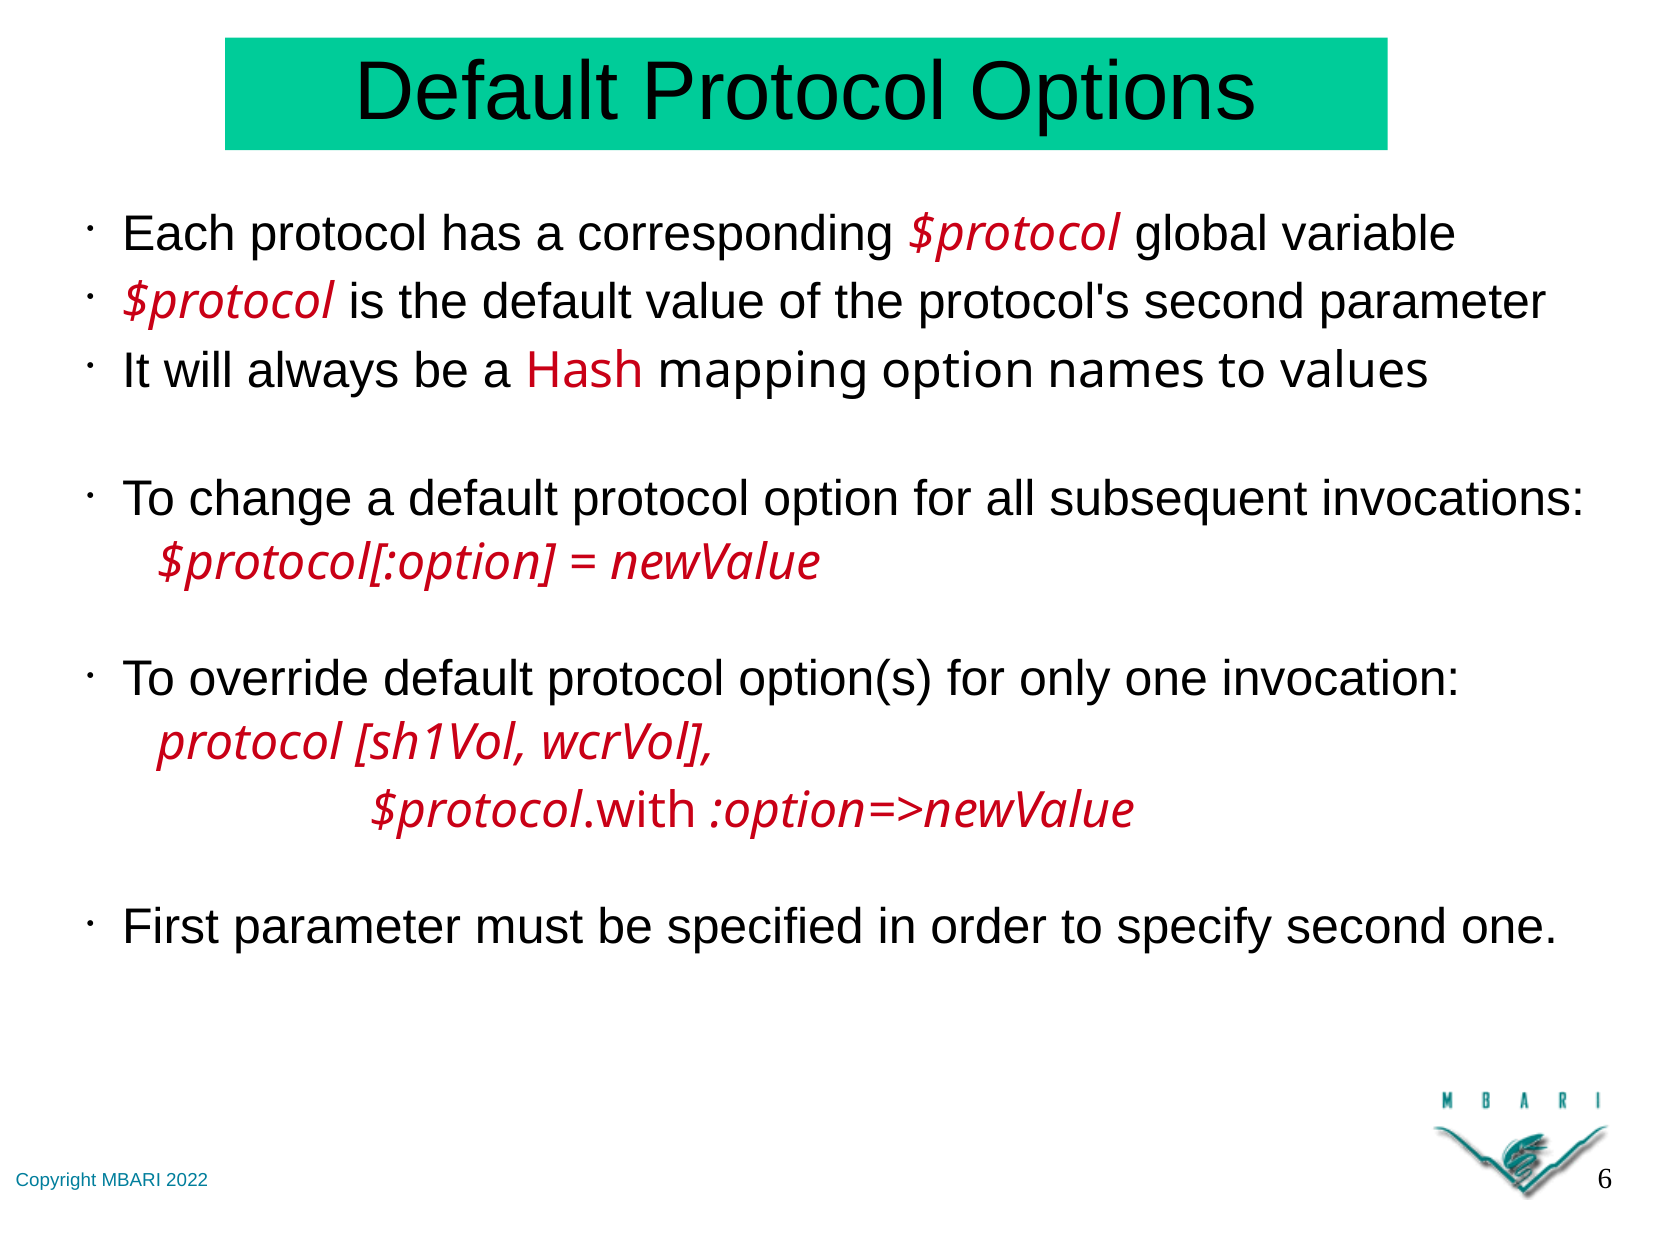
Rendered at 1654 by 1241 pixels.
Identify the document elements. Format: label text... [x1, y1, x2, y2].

picture [1426, 1091, 1613, 1200]
text_box Default Protocol Options [225, 37, 1388, 151]
text_box Each protocol has a corresponding $protocol global variable $protocol is the default value of the protocol's second parameter It will always be a Hash mapping option names to values To change a default protocol option for all subsequent invocations: $protocol[:option] = newValue To override default protocol option(s) for only one invocation: protocol [sh1Vol, wcrVol], $protocol.with :option=>newValue First parameter must be specified in order to specify second one. [36, 189, 1602, 976]
